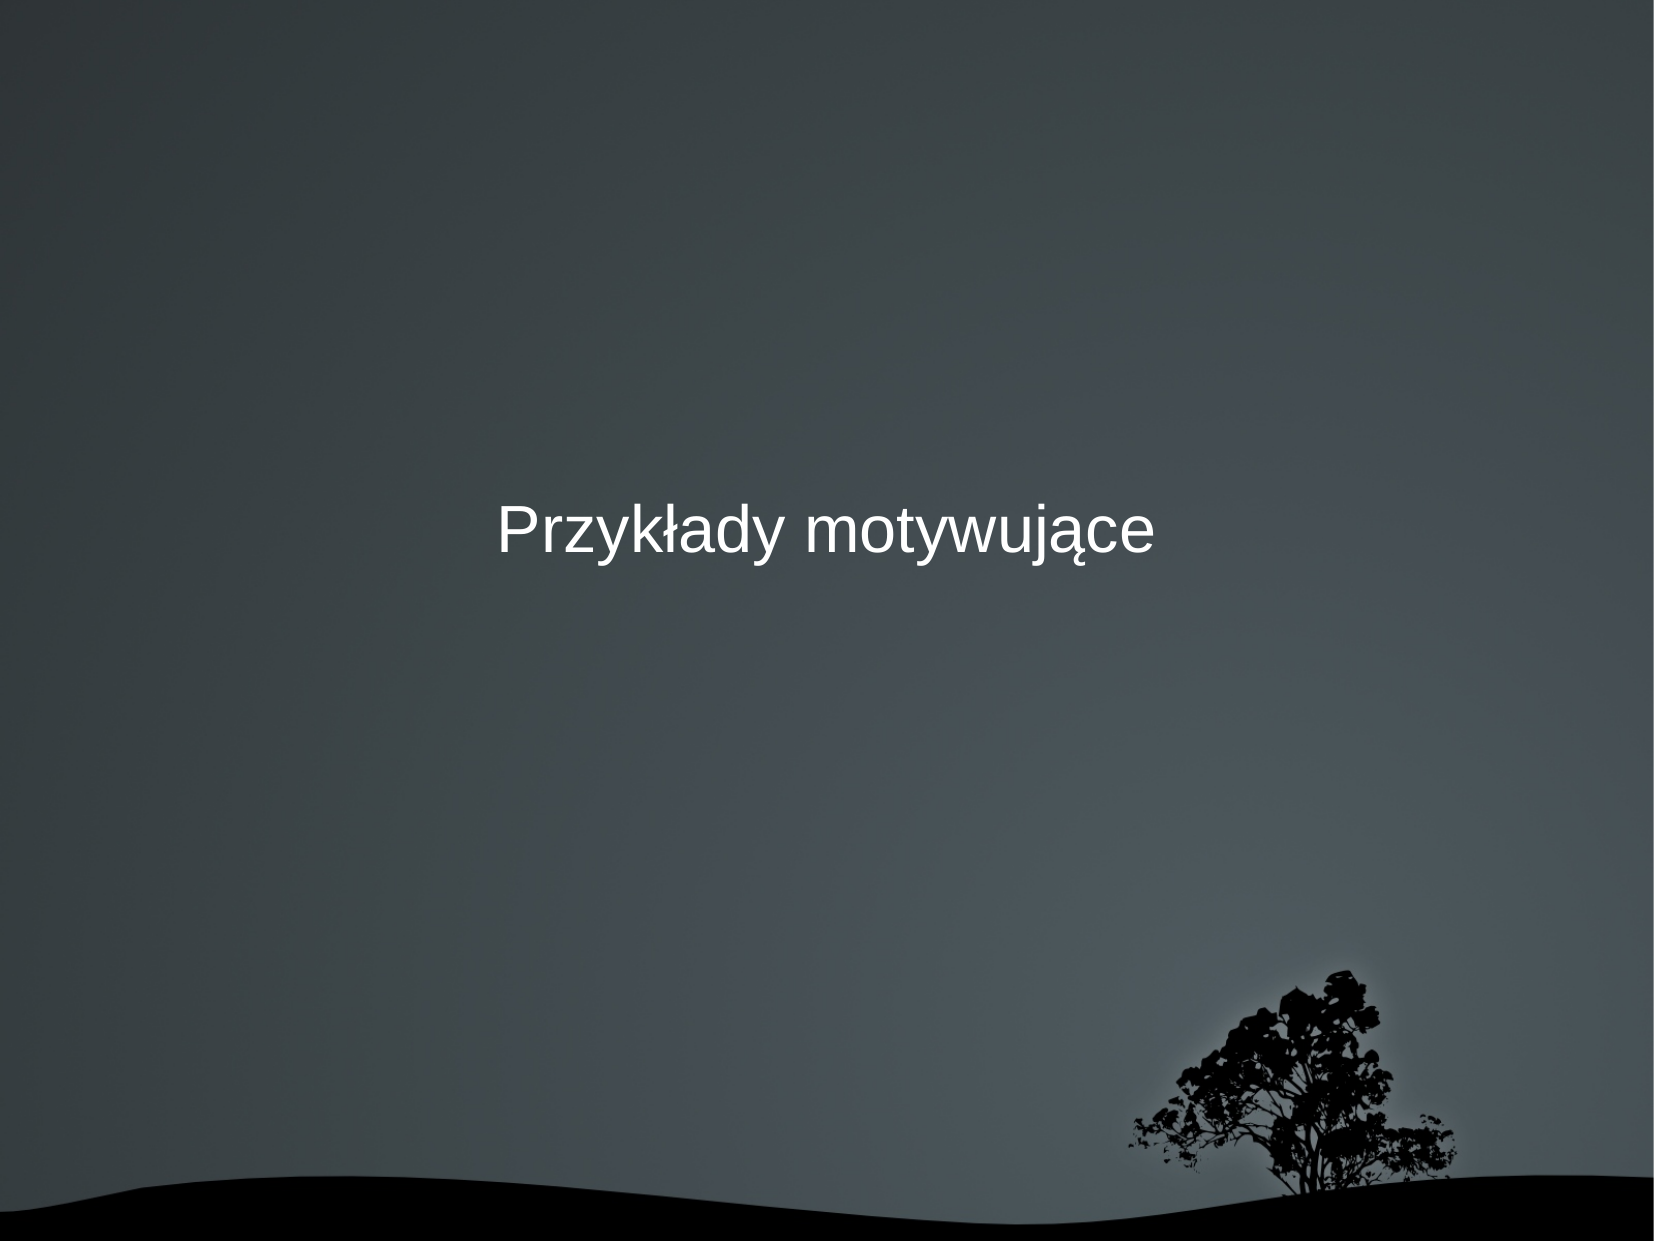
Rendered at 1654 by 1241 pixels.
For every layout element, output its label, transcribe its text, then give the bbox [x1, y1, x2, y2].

subtitle Przykłady motywujące [82, 49, 1571, 1109]
picture [0, 0, 1654, 1241]
